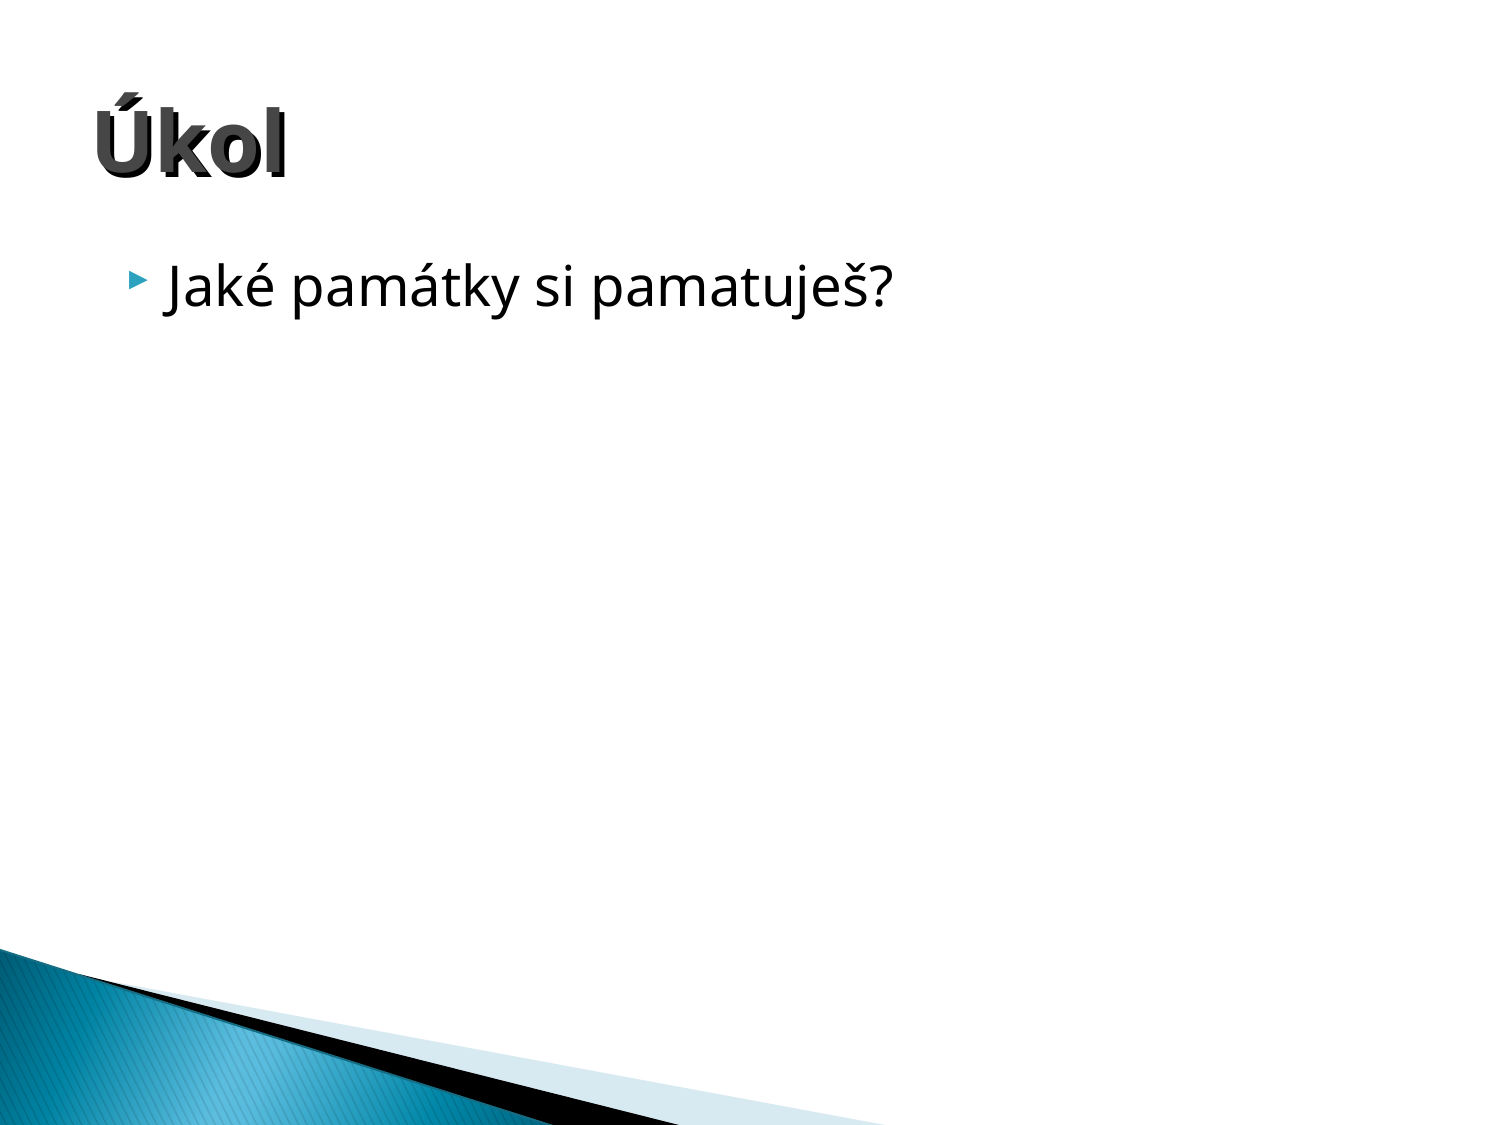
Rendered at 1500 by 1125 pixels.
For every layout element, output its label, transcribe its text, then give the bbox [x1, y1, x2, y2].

title Úkol [75, 45, 1426, 233]
list Jaké památky si pamatuješ? [75, 242, 1426, 986]
